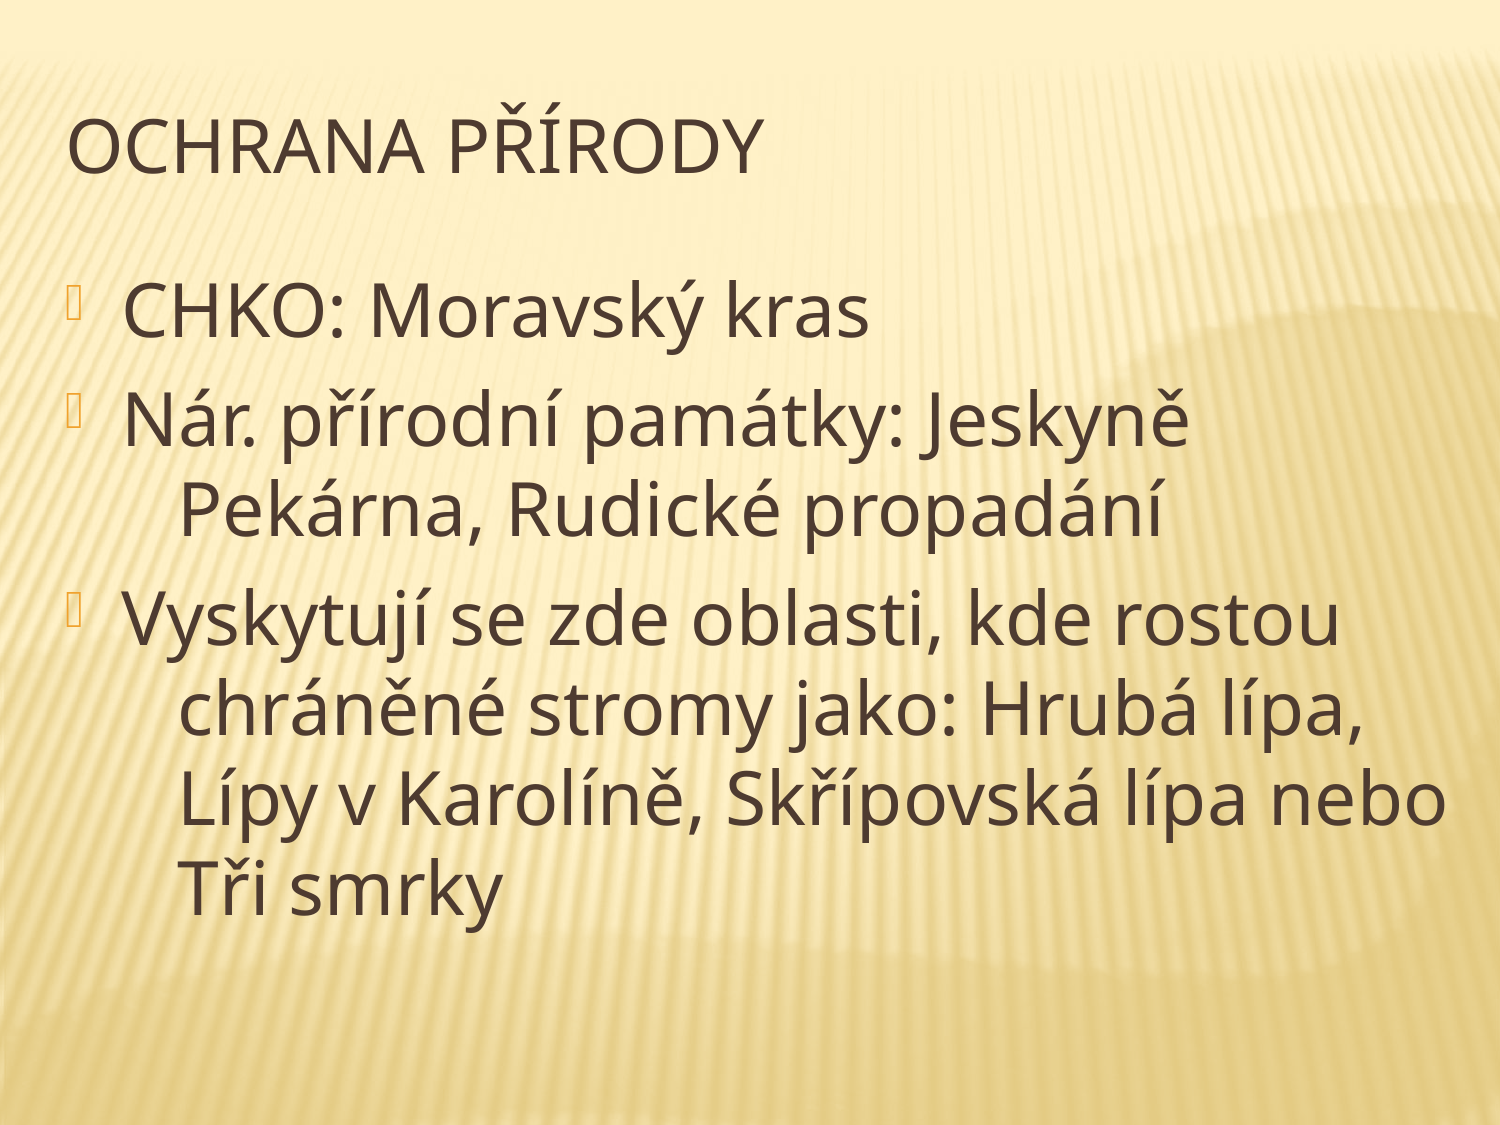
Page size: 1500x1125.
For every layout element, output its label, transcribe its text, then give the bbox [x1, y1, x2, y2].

list CHKO: Moravský kras Nár. přírodní památky: Jeskyně Pekárna, Rudické propadání Vyskytují se zde oblasti, kde rostou chráněné stromy jako: Hrubá lípa, Lípy v Karolíně, Skřípovská lípa nebo Tři smrky [50, 254, 1476, 998]
title Ochrana přírody [50, 75, 1476, 213]
